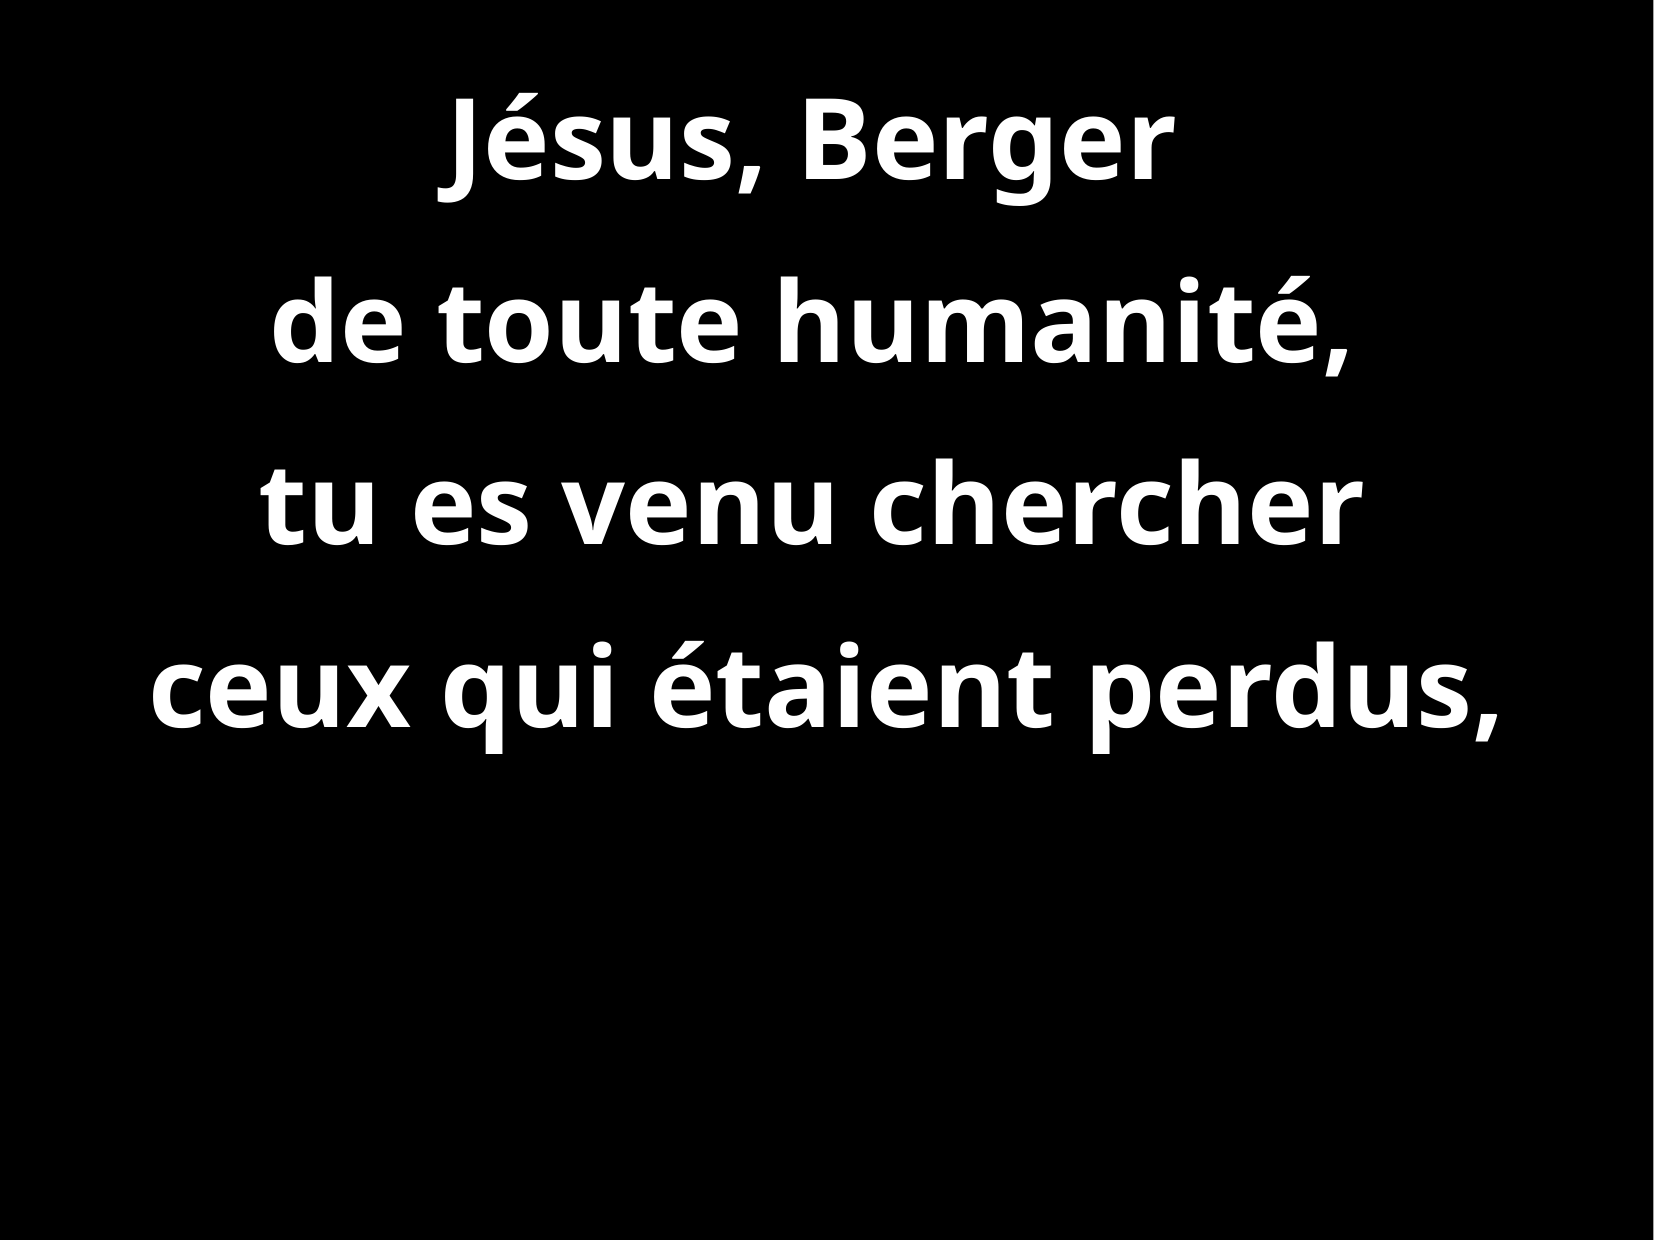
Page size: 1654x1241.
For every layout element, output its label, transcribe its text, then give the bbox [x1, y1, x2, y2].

list Jésus, Berger de toute humanité, tu es venu chercher ceux qui étaient perdus, [82, 59, 1571, 1109]
